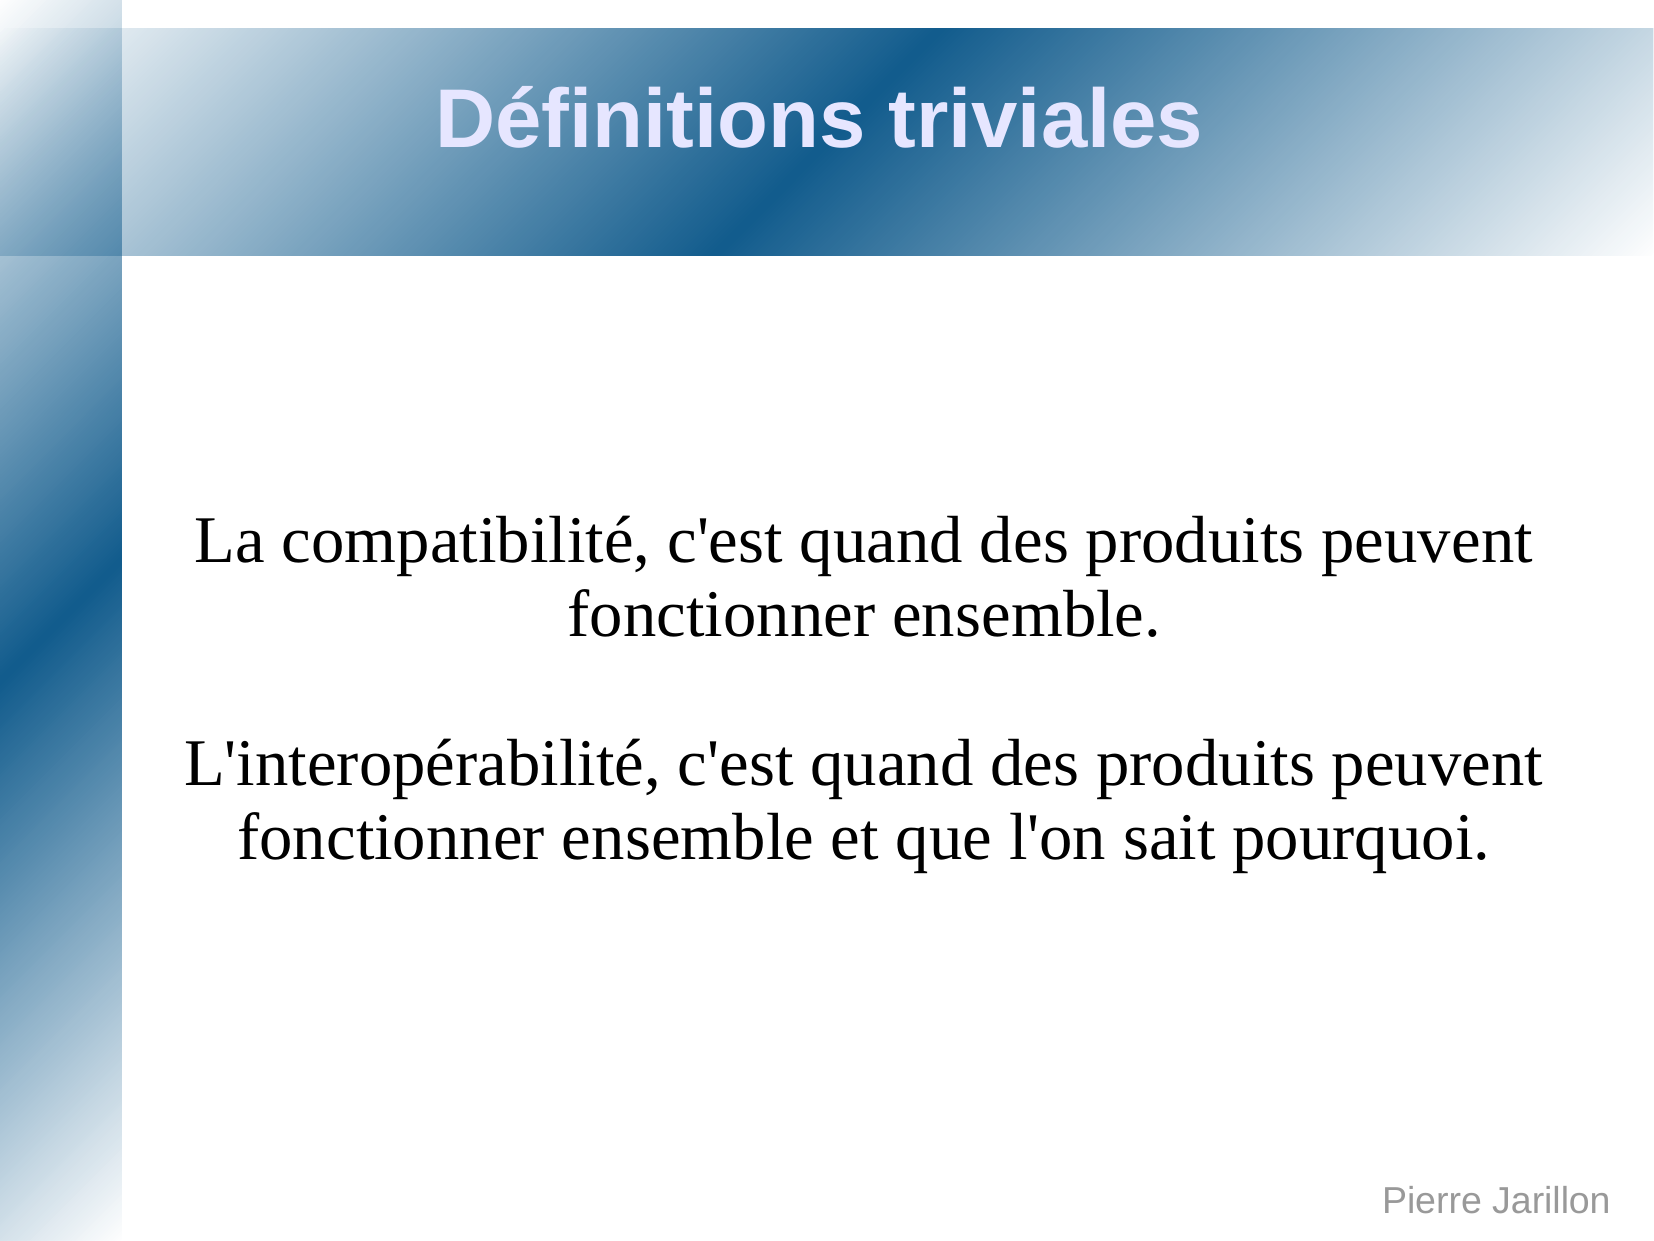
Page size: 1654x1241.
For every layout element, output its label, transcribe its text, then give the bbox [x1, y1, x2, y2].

title Définitions triviales [125, 71, 1538, 165]
subtitle La compatibilité, c'est quand des produits peuvent fonctionner ensemble. L'interopérabilité, c'est quand des produits peuvent fonctionner ensemble et que l'on sait pourquoi. [127, 323, 1603, 1128]
